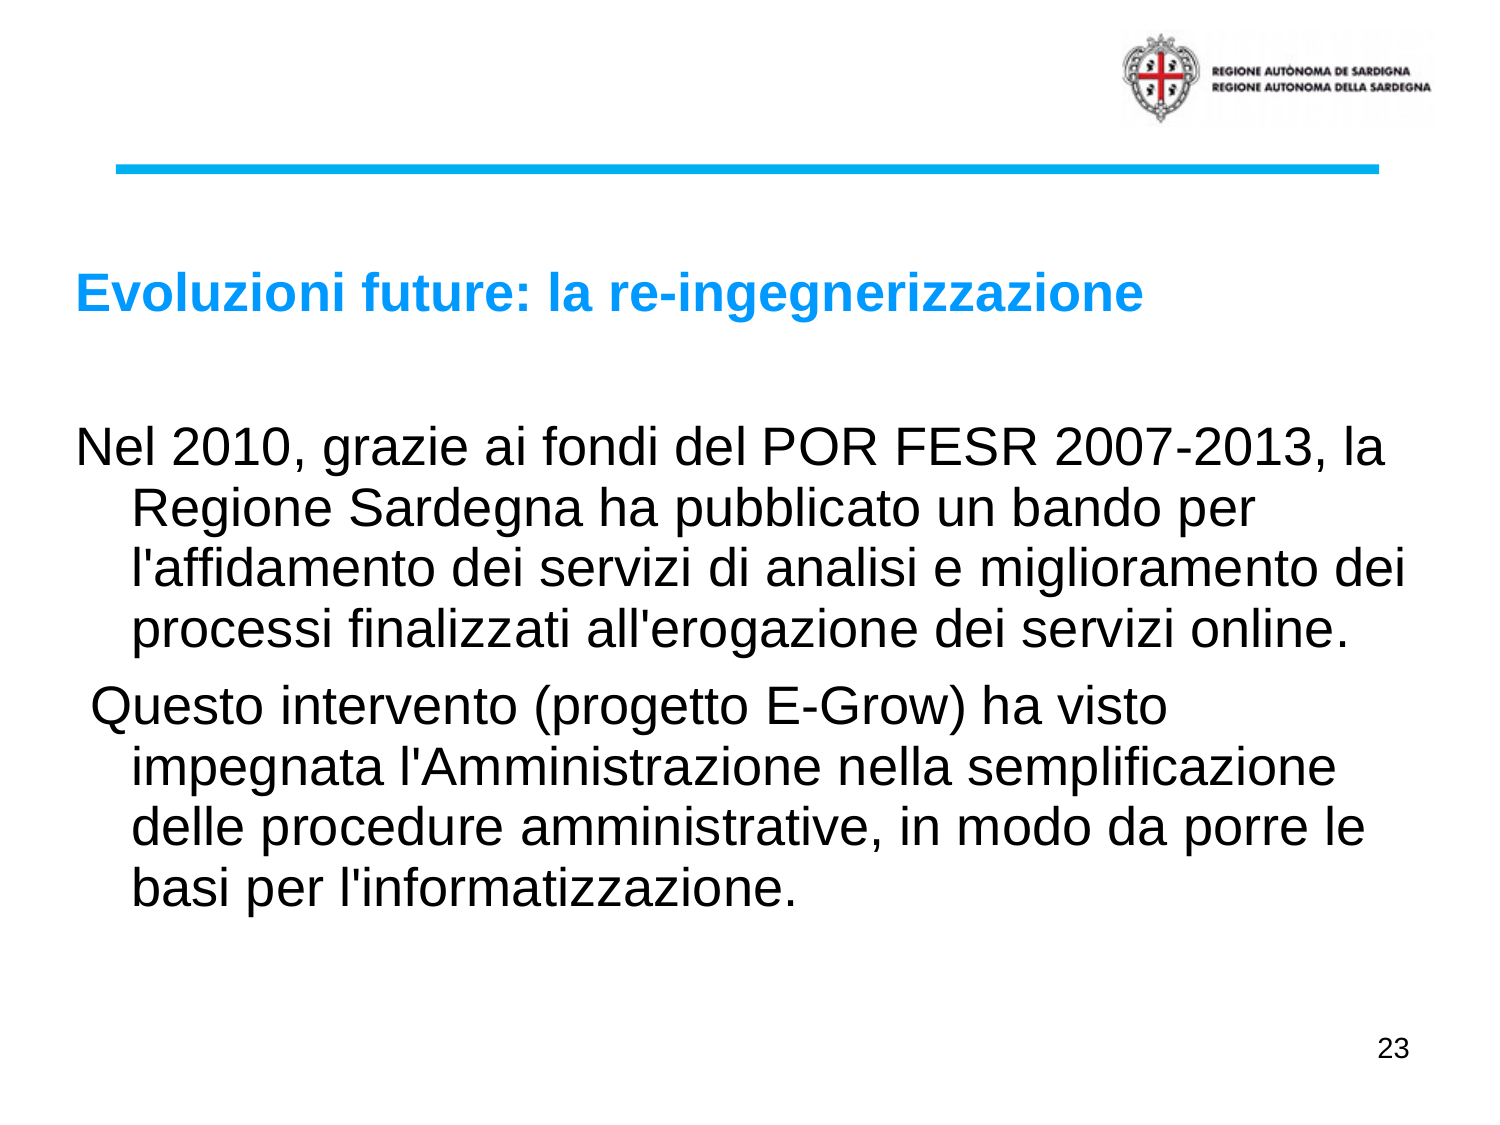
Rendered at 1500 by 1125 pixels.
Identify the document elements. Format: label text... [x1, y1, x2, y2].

picture [1122, 29, 1435, 127]
list Evoluzioni future: la re-ingegnerizzazione Nel 2010, grazie ai fondi del POR FESR 2007-2013, la Regione Sardegna ha pubblicato un bando per l'affidamento dei servizi di analisi e miglioramento dei processi finalizzati all'erogazione dei servizi online. Questo intervento (progetto E-Grow) ha visto impegnata l'Amministrazione nella semplificazione delle procedure amministrative, in modo da porre le basi per l'informatizzazione. [75, 262, 1425, 992]
text_box [115, 164, 1380, 175]
